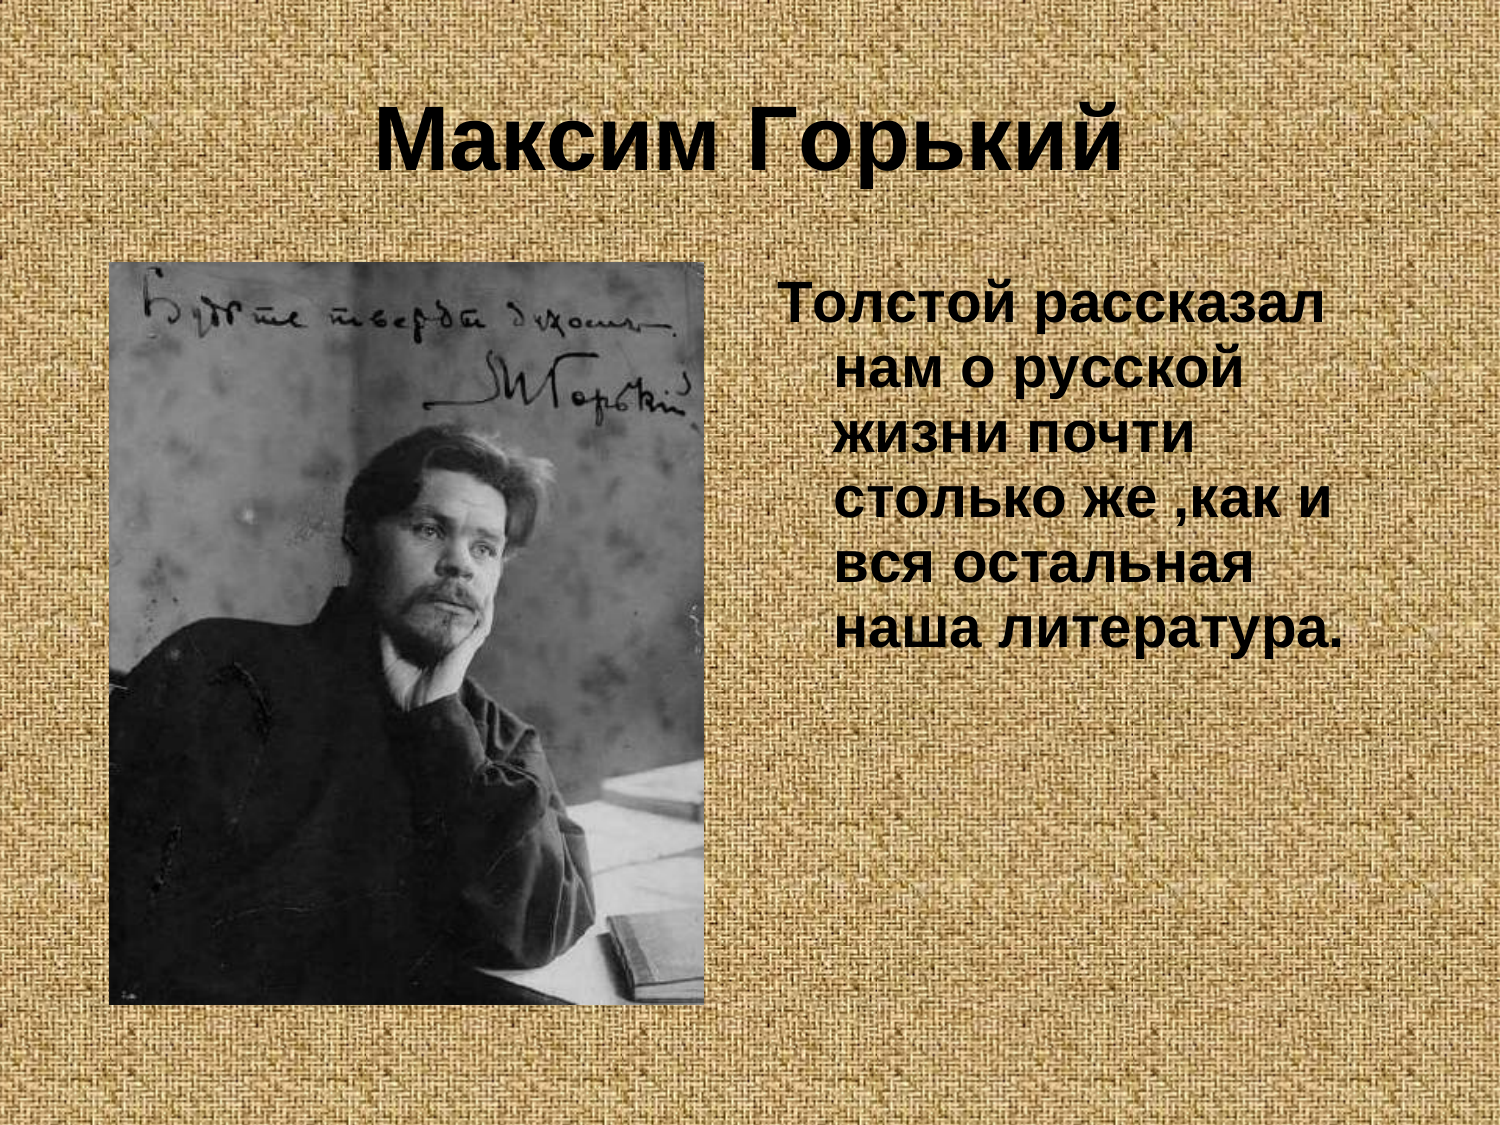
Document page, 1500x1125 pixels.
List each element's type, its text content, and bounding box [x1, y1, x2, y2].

picture [0, 0, 1500, 1125]
list Толстой рассказал нам о русской жизни почти столько же ,как и вся остальная наша литература. [762, 262, 1426, 1005]
title Максим Горький [75, 45, 1426, 233]
text_box [109, 262, 704, 1006]
